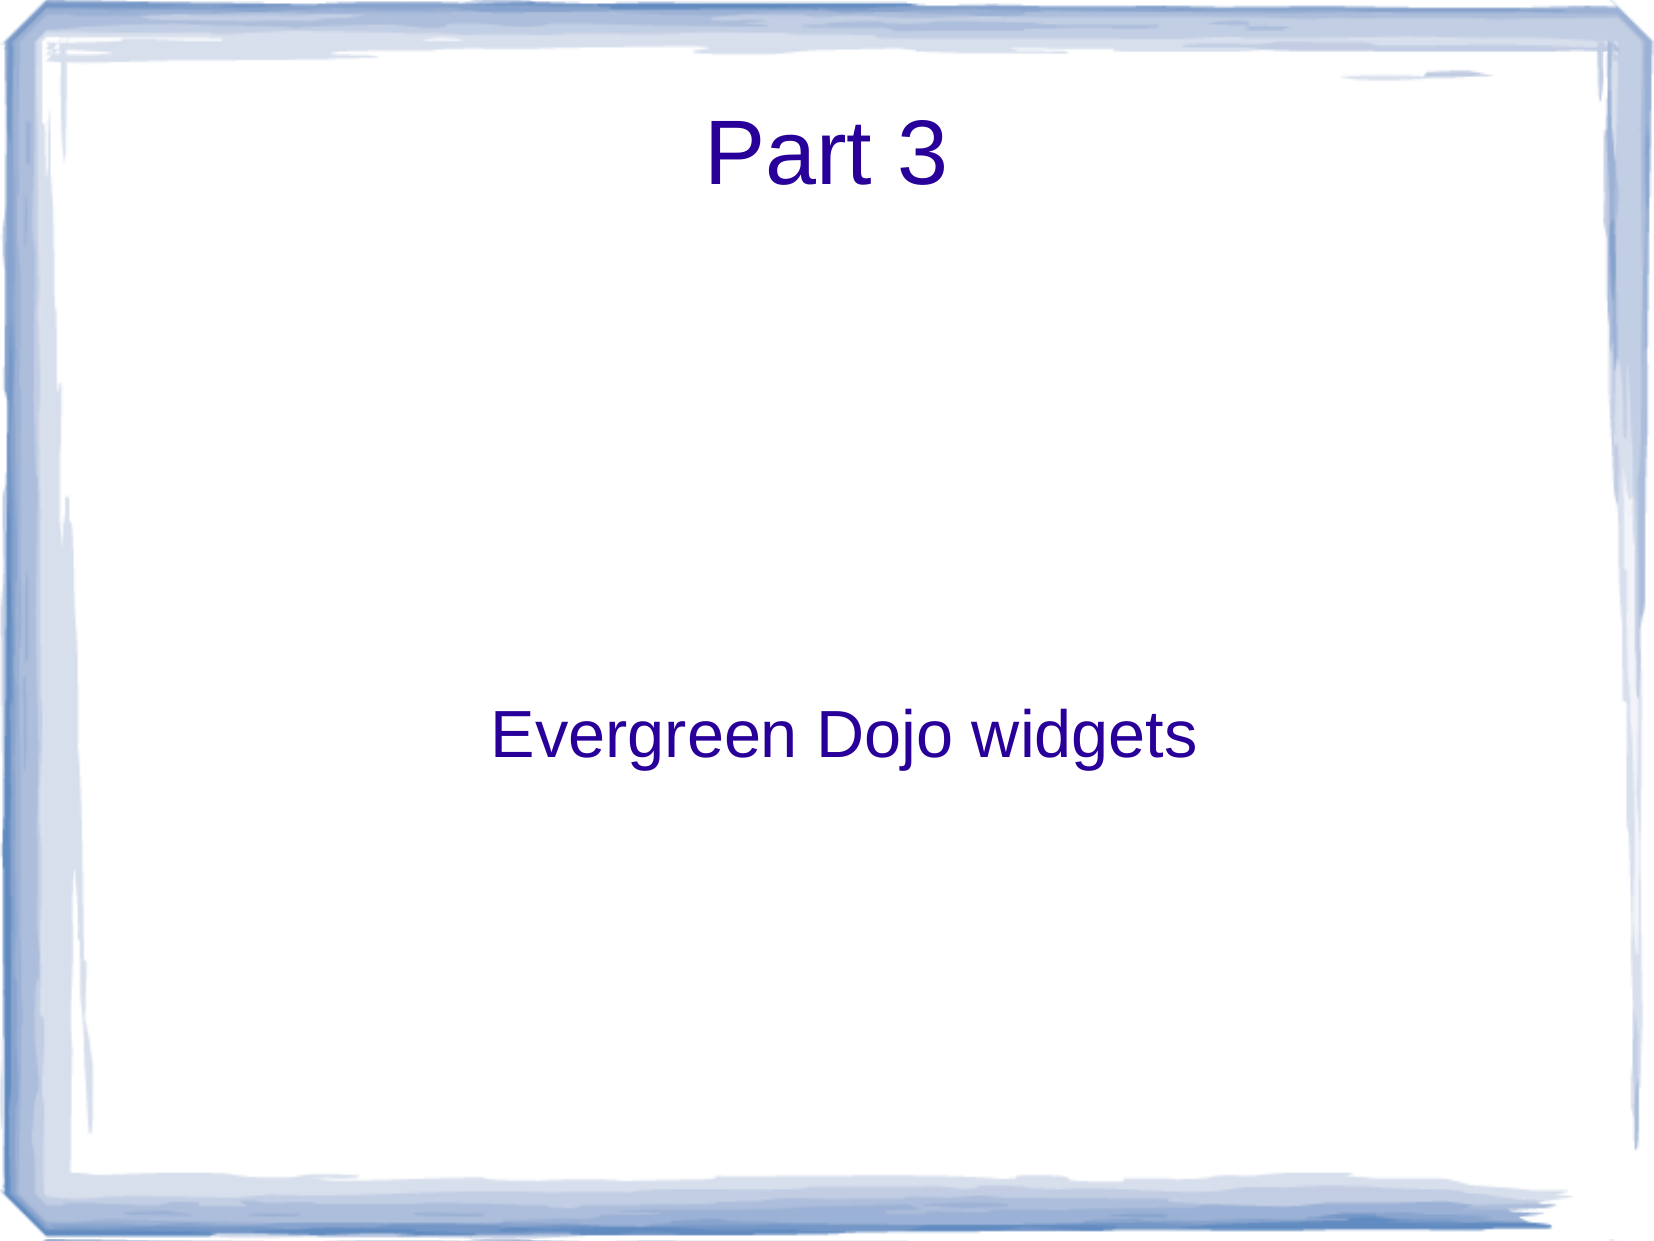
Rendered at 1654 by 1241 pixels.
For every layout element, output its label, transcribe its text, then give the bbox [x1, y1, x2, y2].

title Part 3 [82, 49, 1571, 257]
picture [0, 0, 1654, 1241]
subtitle Evergreen Dojo widgets [118, 332, 1571, 1136]
